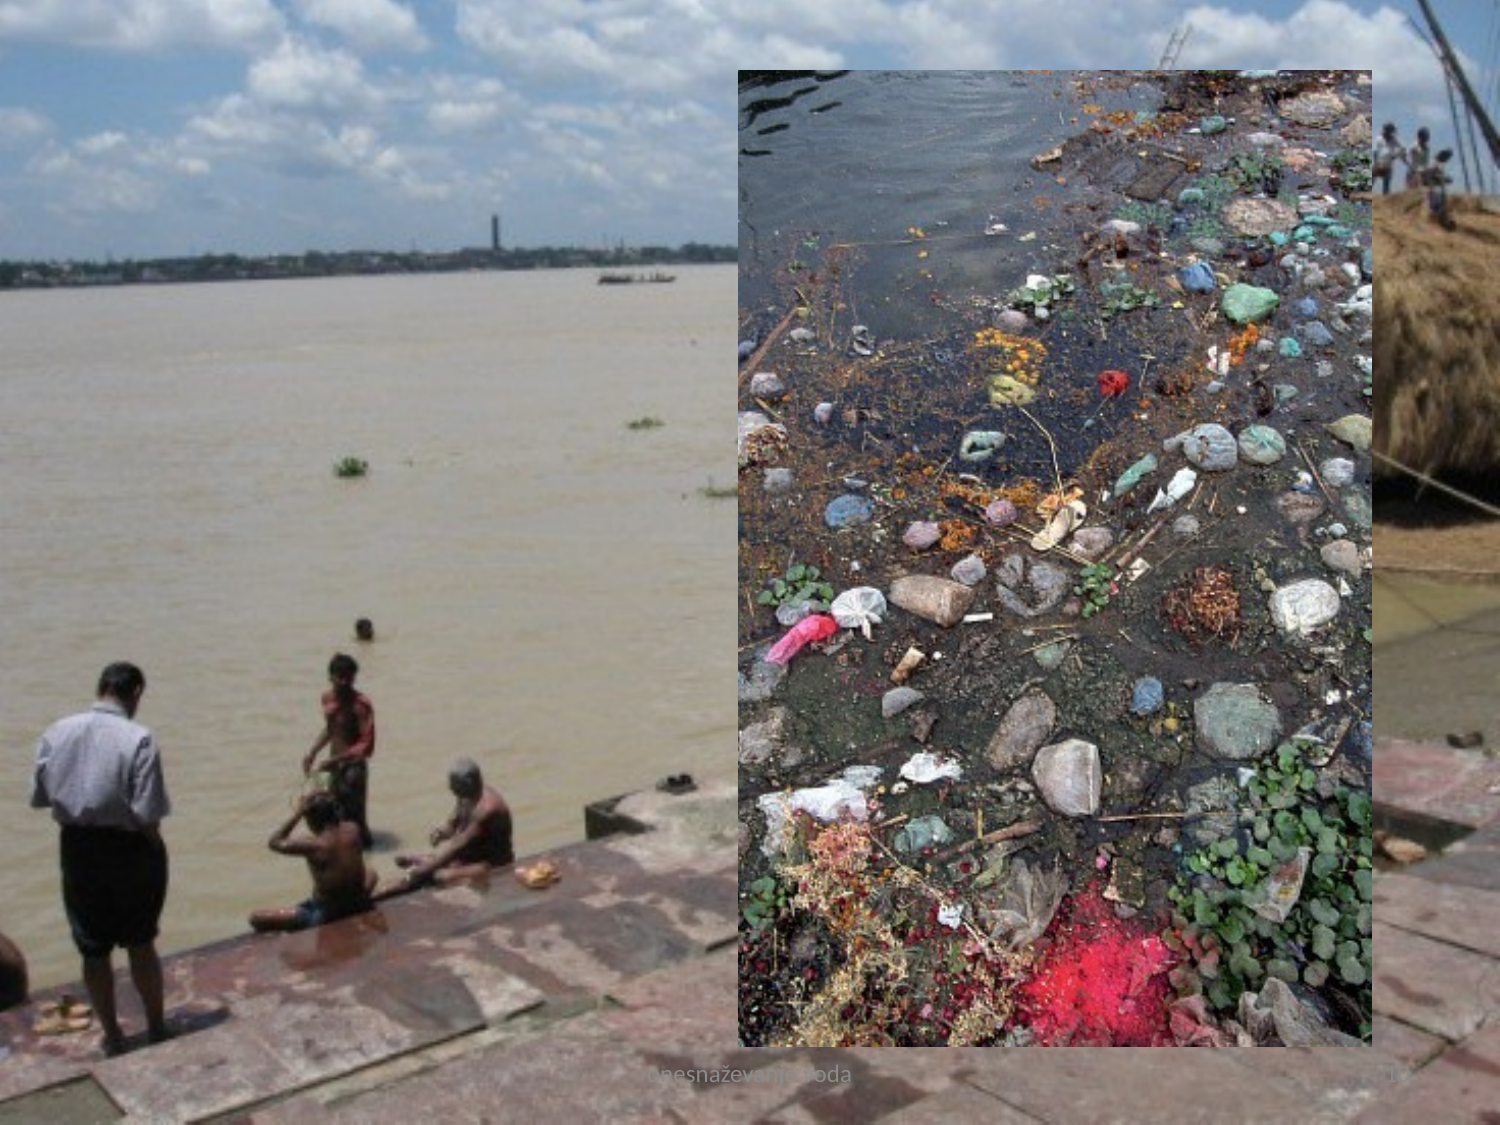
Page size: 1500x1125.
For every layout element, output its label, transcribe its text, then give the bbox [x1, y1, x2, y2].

slide_number <number> [1074, 1042, 1425, 1103]
picture [0, 0, 1500, 1125]
footer onesnaževanje voda [512, 1042, 988, 1103]
